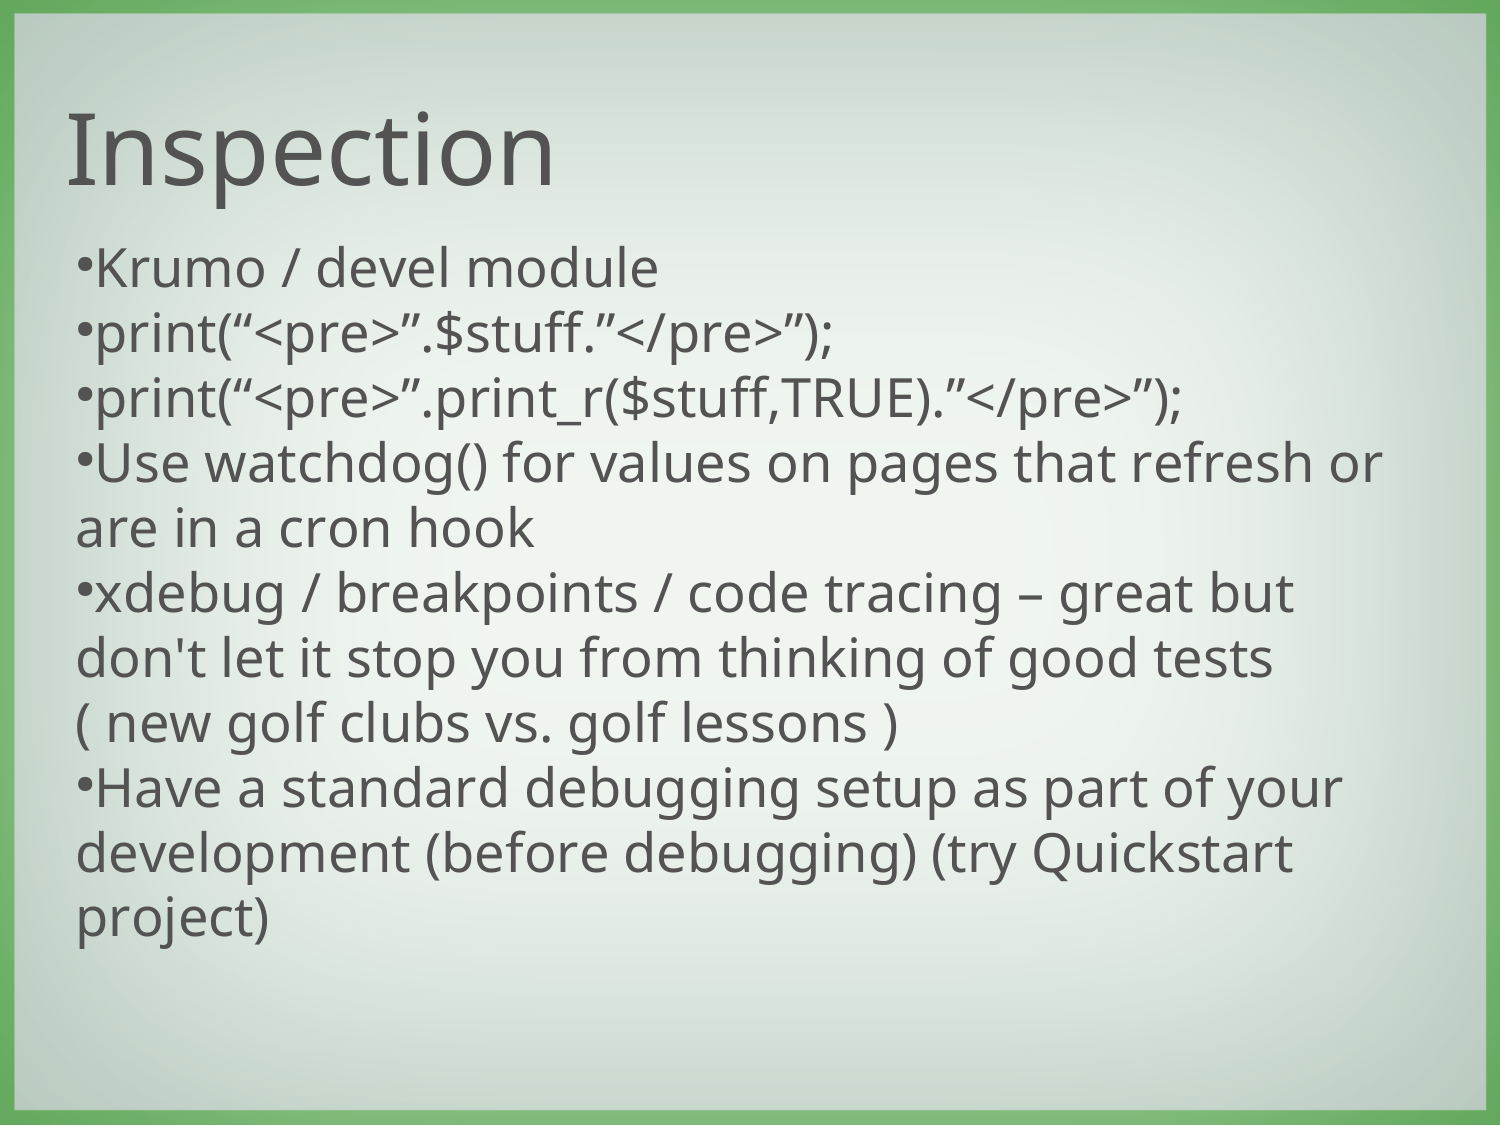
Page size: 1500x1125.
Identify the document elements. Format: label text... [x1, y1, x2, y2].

picture [0, 0, 1500, 1125]
list [46, 201, 1453, 1006]
text_box Krumo / devel module print(“<pre>”.$stuff.”</pre>”); print(“<pre>”.print_r($stuff,TRUE).”</pre>”); Use watchdog() for values on pages that refresh or are in a cron hook xdebug / breakpoints / code tracing – great but don't let it stop you from thinking of good tests ( new golf clubs vs. golf lessons ) Have a standard debugging setup as part of your development (before debugging) (try Quickstart project) [60, 225, 1428, 1107]
title Inspection [50, 63, 1457, 228]
